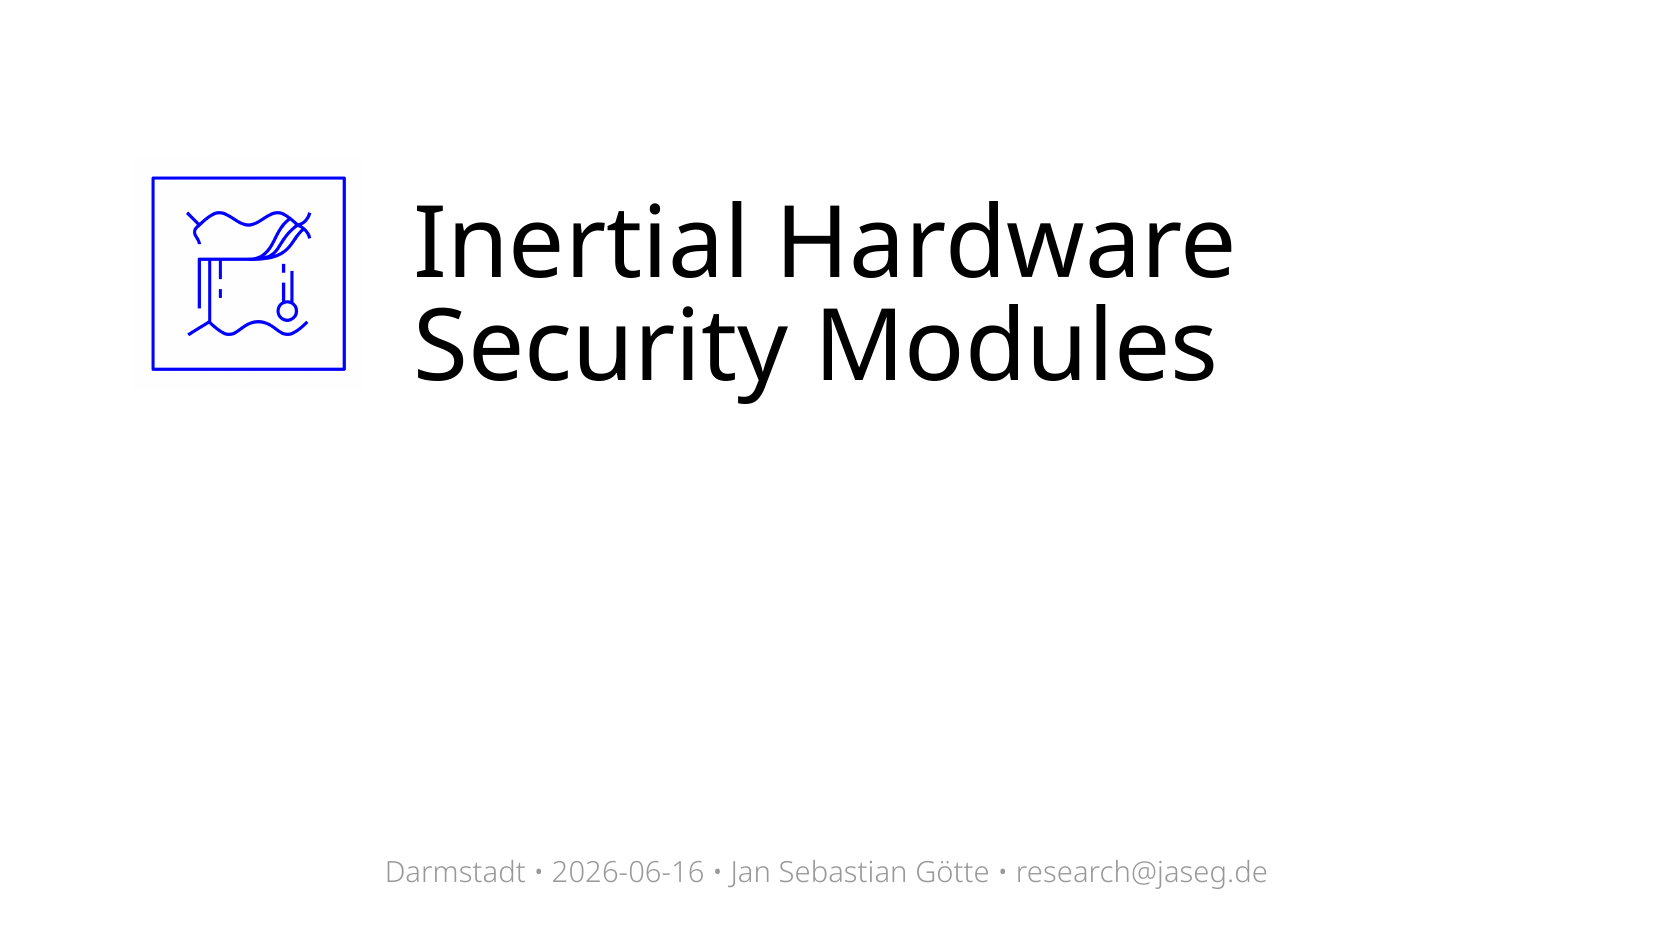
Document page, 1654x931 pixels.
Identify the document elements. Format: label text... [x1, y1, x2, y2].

picture [133, 158, 364, 389]
title Inertial Hardware Security Modules [413, 177, 1424, 436]
text_box Darmstadt • 2026-06-16 • Jan Sebastian Götte • research@jaseg.de [82, 852, 1572, 890]
